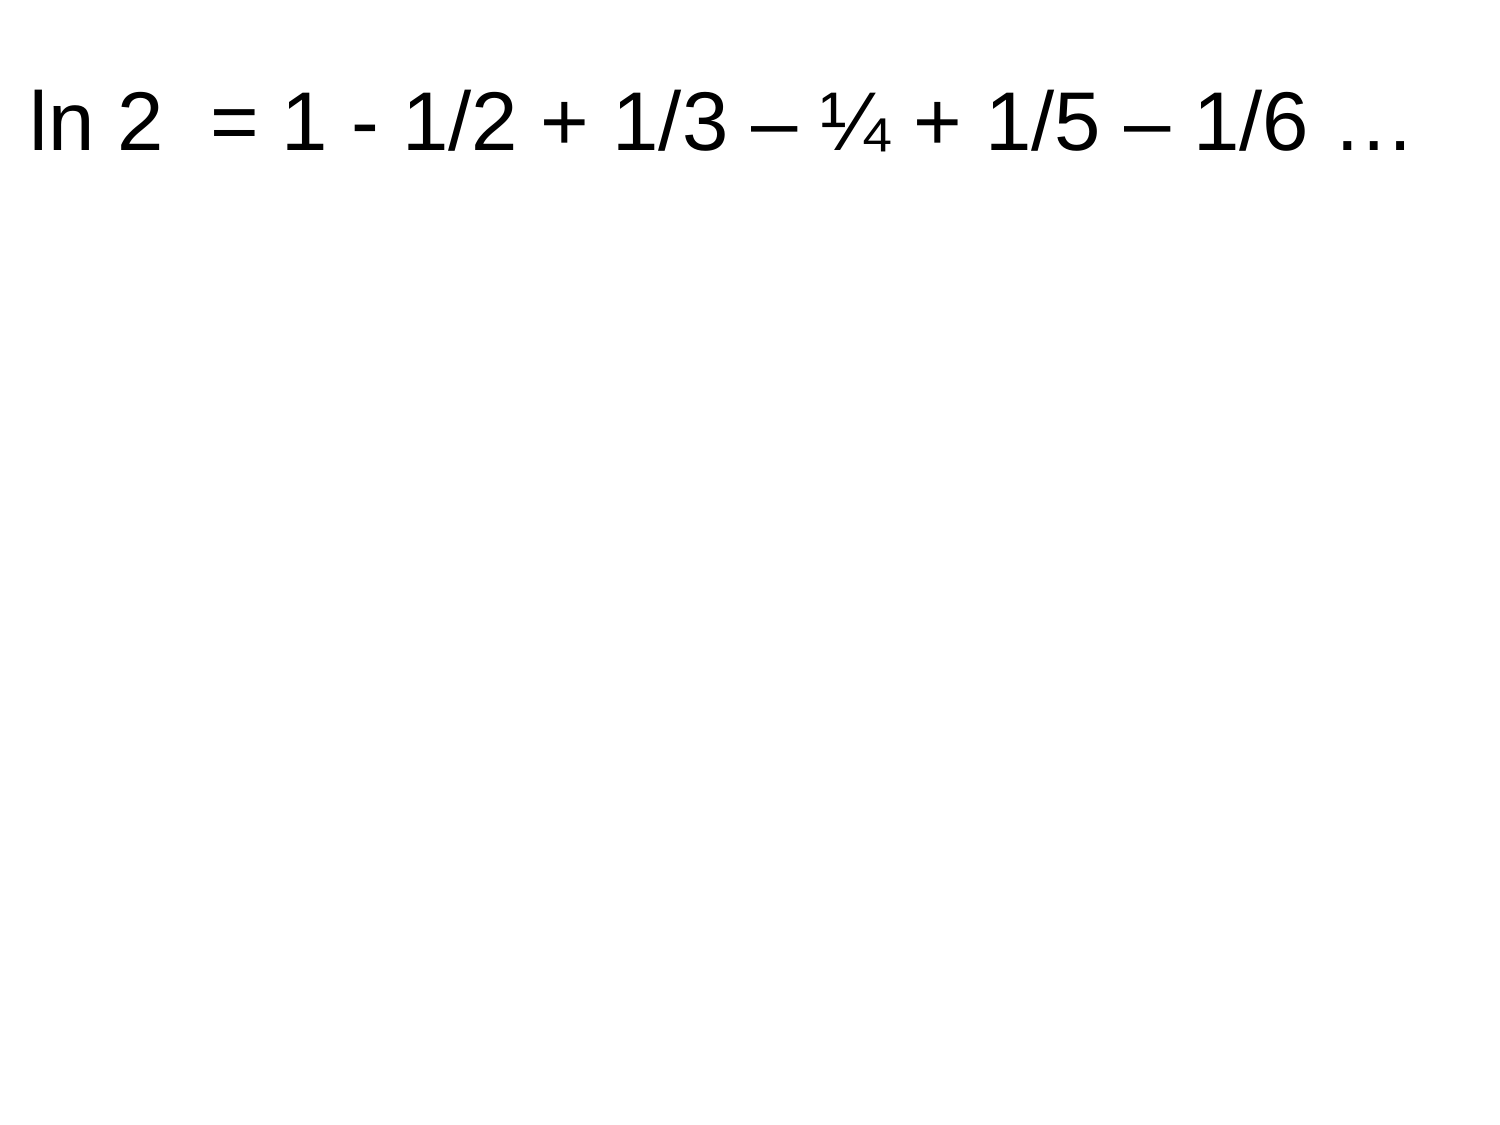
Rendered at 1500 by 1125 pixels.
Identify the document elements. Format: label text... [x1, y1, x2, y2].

text_box ln 2 = 1 - 1/2 + 1/3 – ¼ + 1/5 – 1/6 … [15, 60, 1486, 440]
